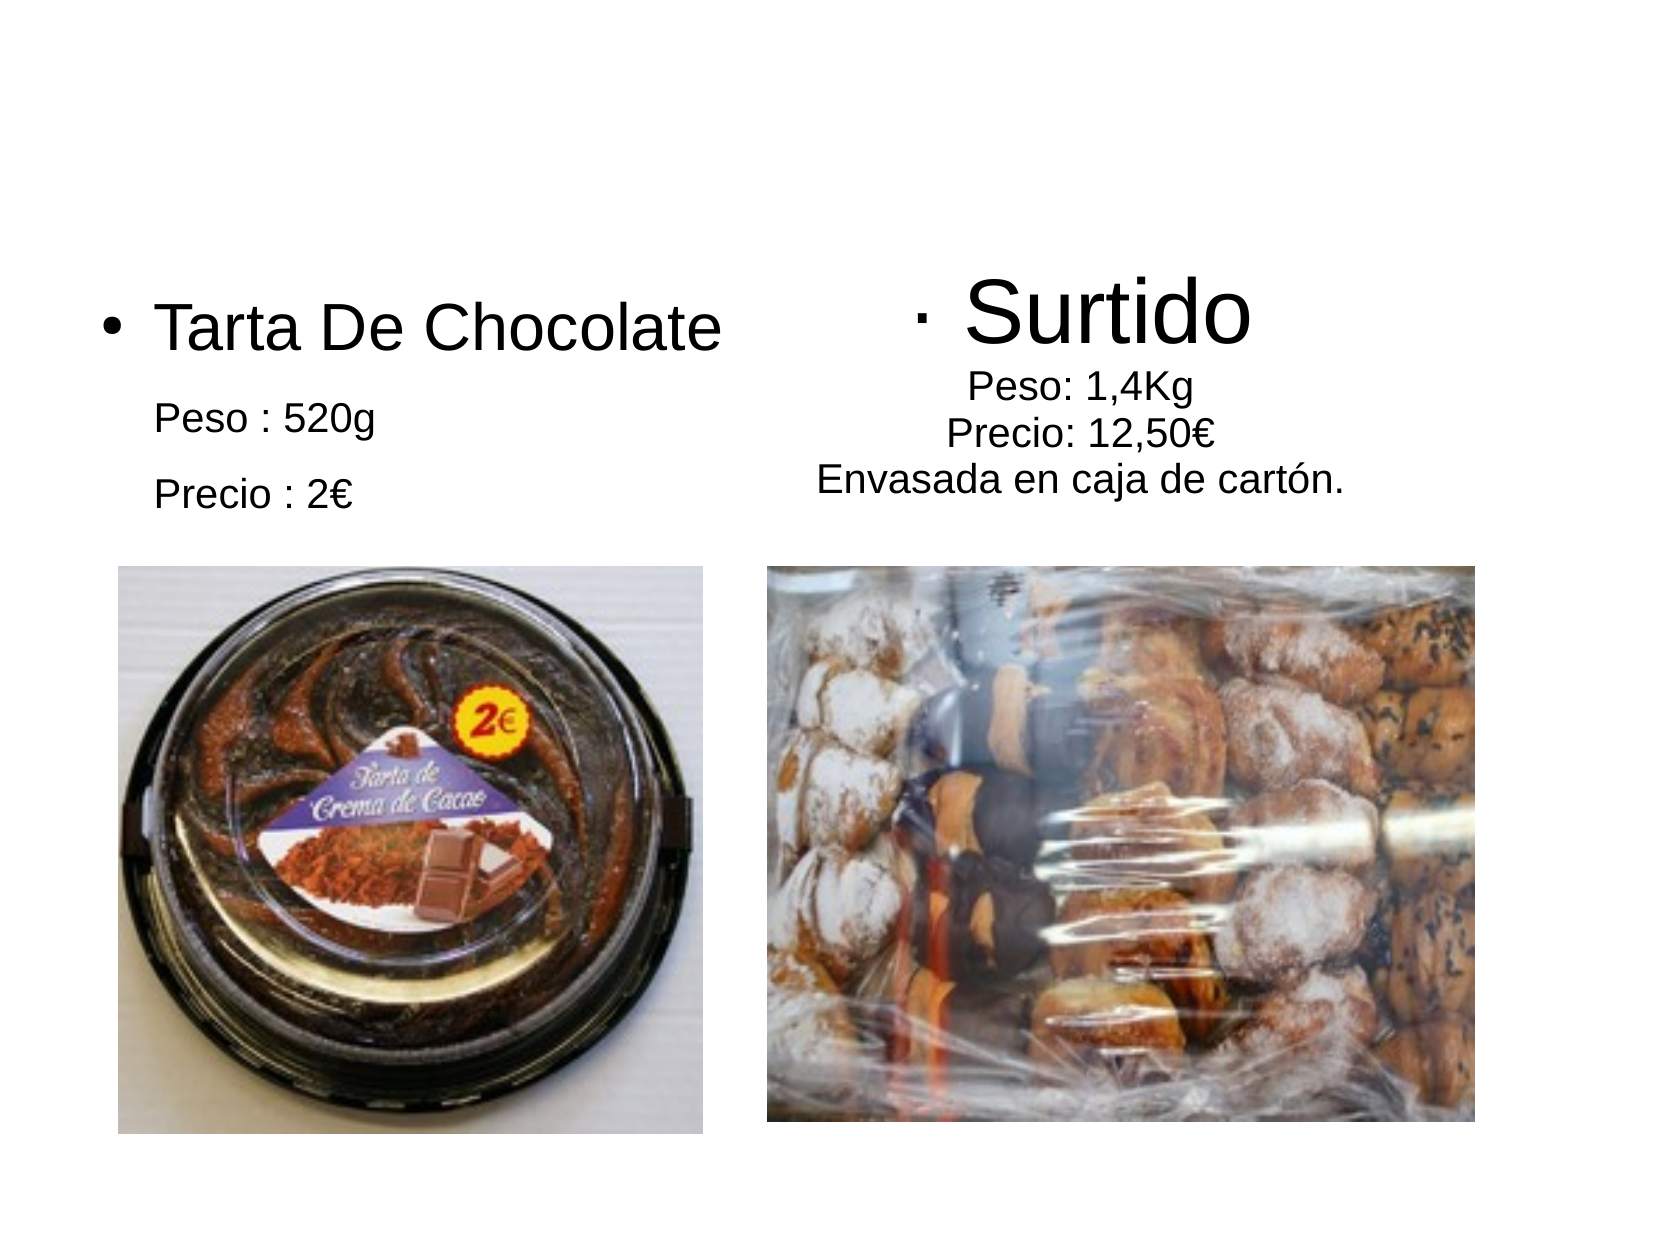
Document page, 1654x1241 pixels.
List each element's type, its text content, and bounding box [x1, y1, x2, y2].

title · Surtido Peso: 1,4Kg Precio: 12,50€ Envasada en caja de cartón. [755, 260, 1406, 503]
list Tarta De Chocolate Peso : 520g Precio : 2€ [82, 290, 809, 1010]
picture [767, 566, 1475, 1123]
picture [118, 566, 703, 1134]
